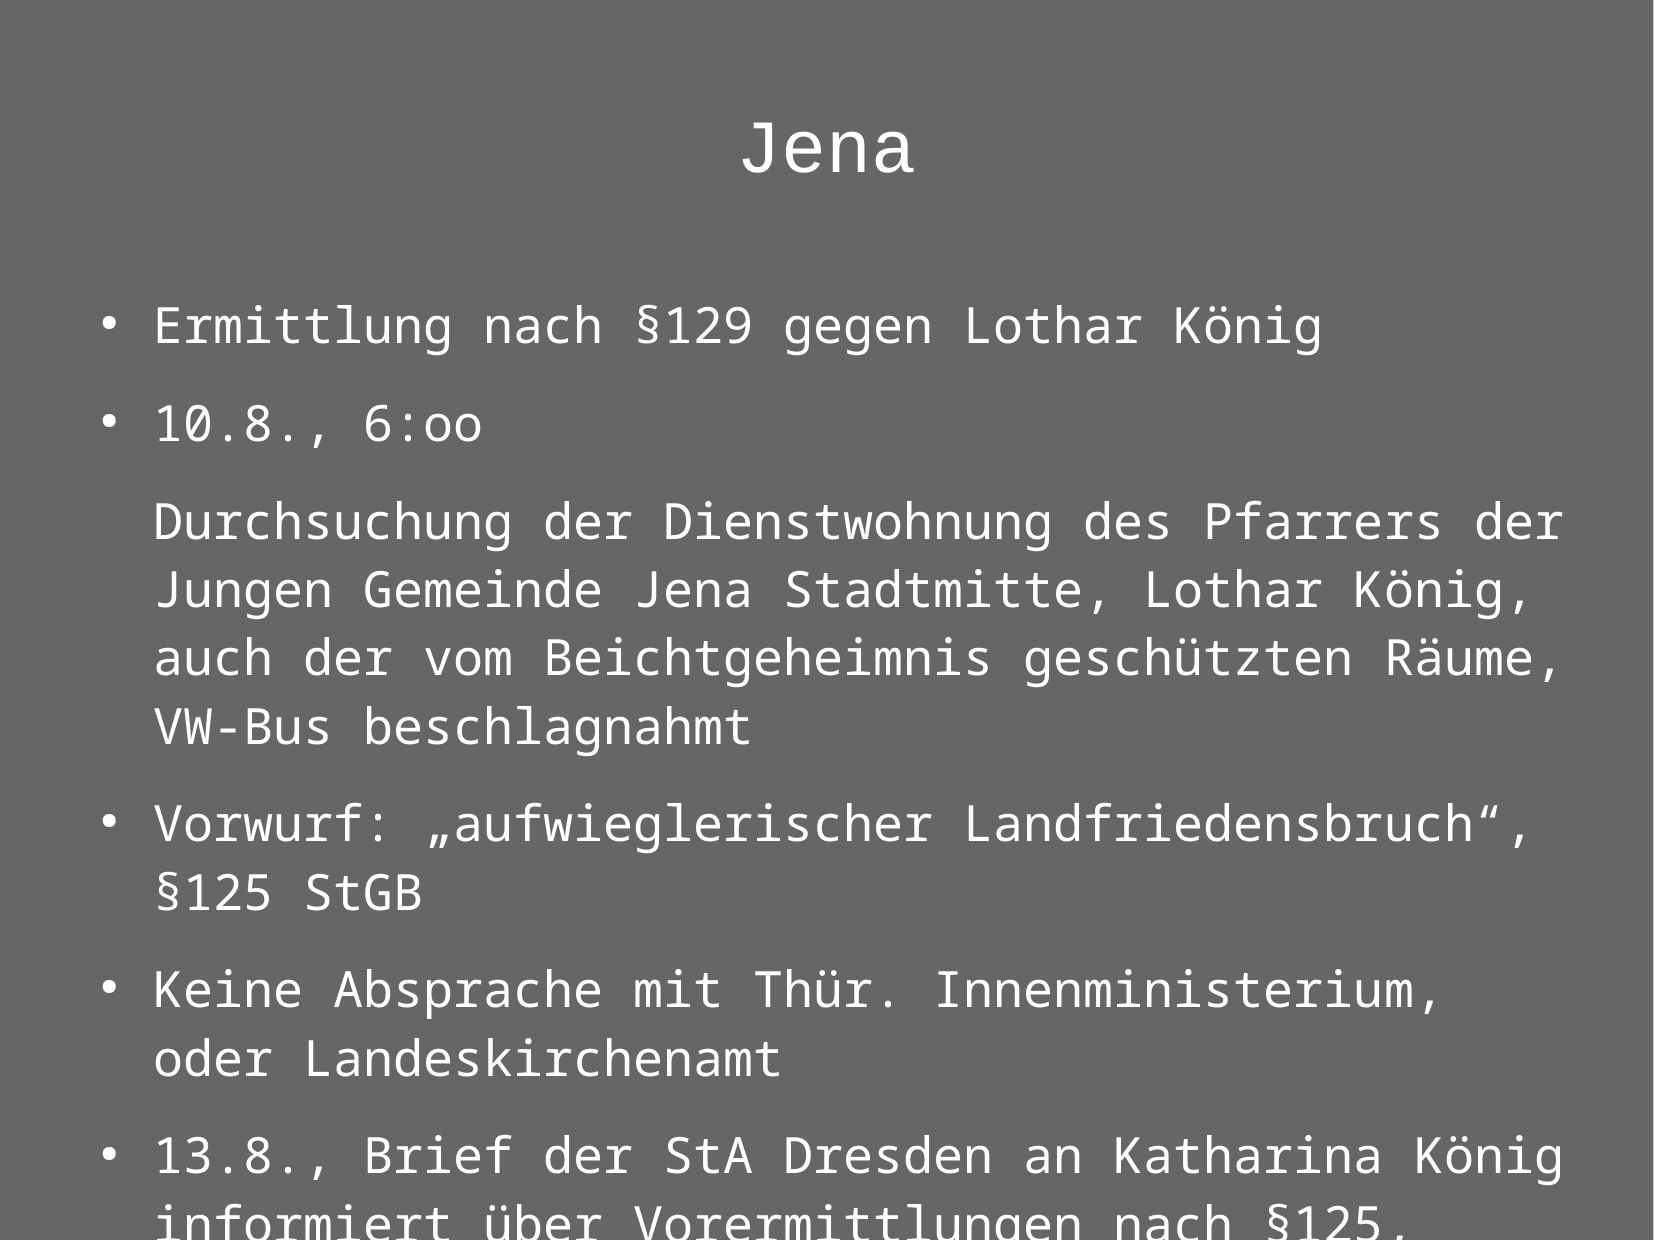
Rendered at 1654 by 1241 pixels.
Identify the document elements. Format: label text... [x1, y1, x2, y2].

list Ermittlung nach §129 gegen Lothar König 10.8., 6:oo Durchsuchung der Dienstwohnung des Pfarrers der Jungen Gemeinde Jena Stadtmitte, Lothar König, auch der vom Beichtgeheimnis geschützten Räume, VW-Bus beschlagnahmt Vorwurf: „aufwieglerischer Landfriedensbruch“, §125 StGB Keine Absprache mit Thür. Innenministerium, oder Landeskirchenamt 13.8., Brief der StA Dresden an Katharina König informiert über Vorermittlungen nach §125, 15.8., als 'Fehler' zurückgenommen [82, 290, 1571, 1118]
title Jena [82, 56, 1571, 250]
